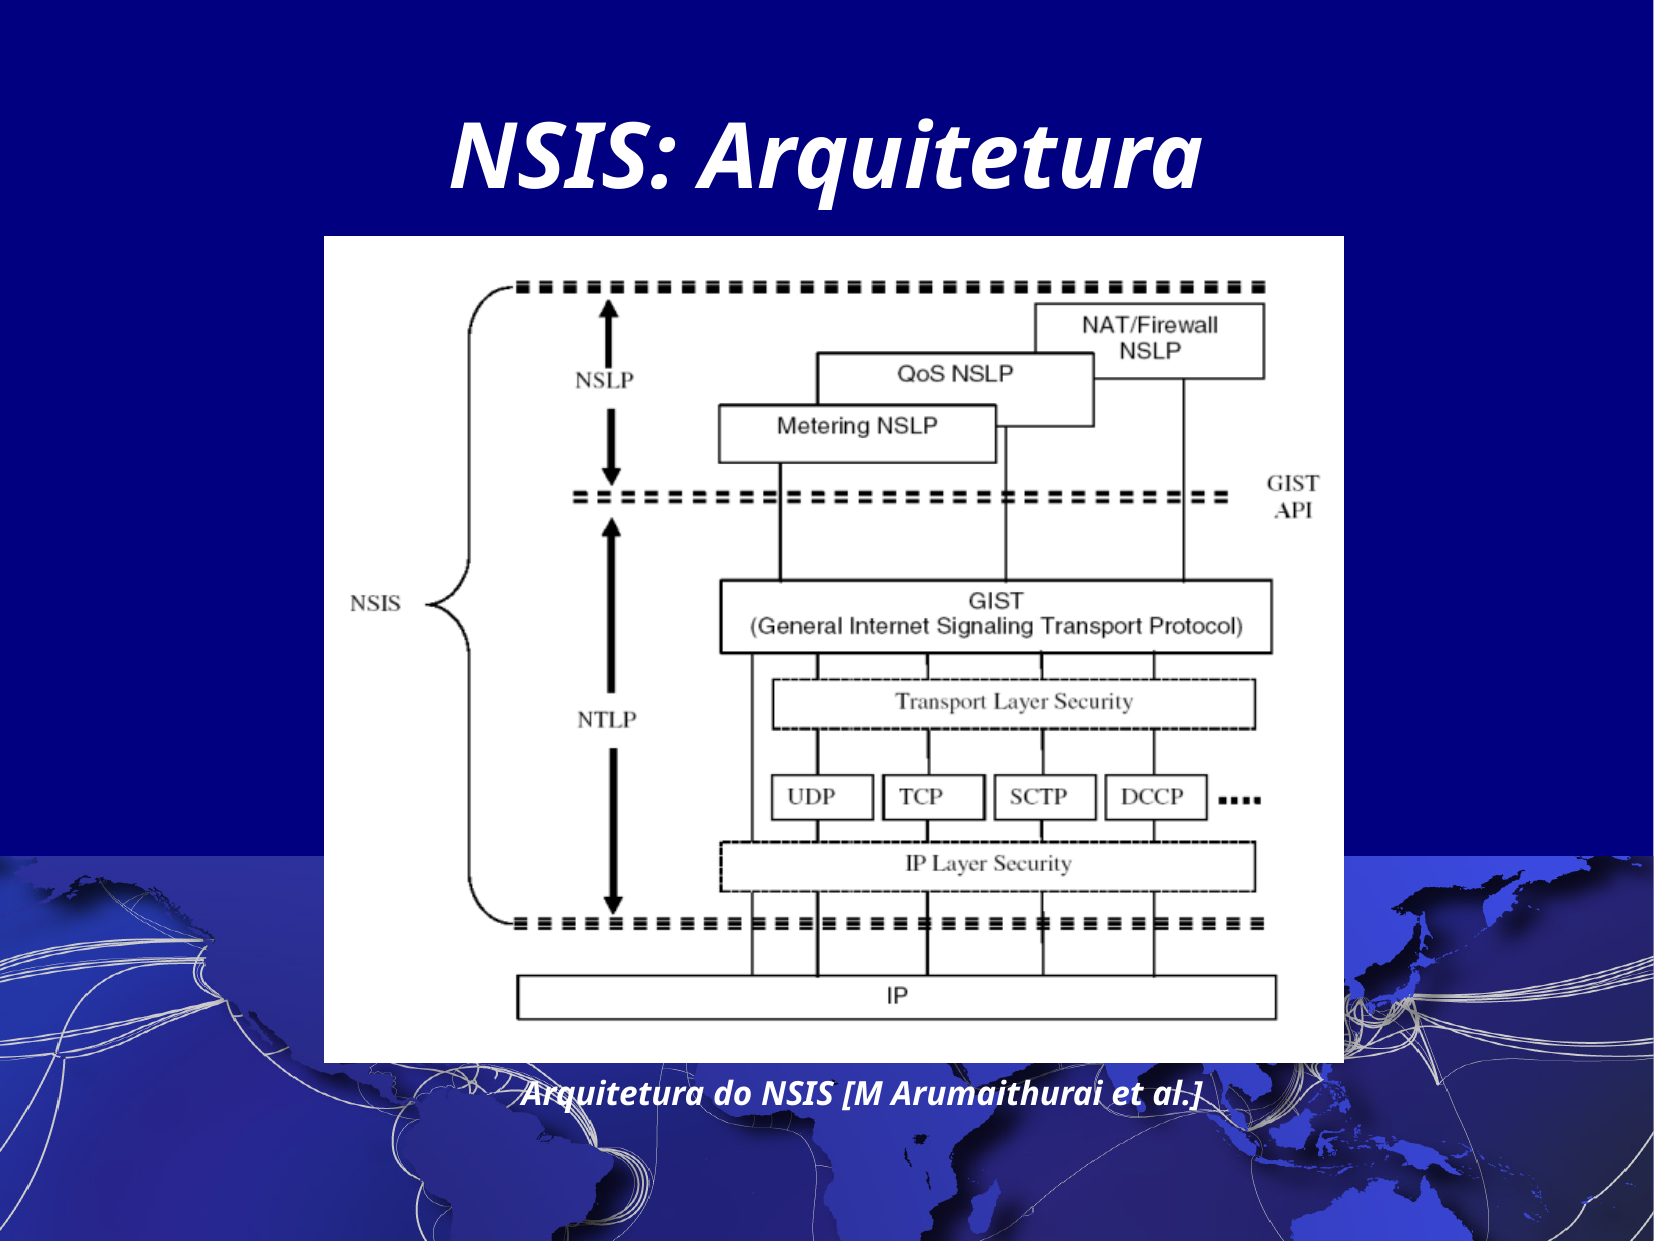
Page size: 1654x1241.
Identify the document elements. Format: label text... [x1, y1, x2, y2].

picture [0, 236, 1654, 1241]
list Arquitetura do NSIS [M Arumaithurai et al.] [82, 1069, 1572, 1123]
title NSIS: Arquitetura [82, 56, 1571, 250]
